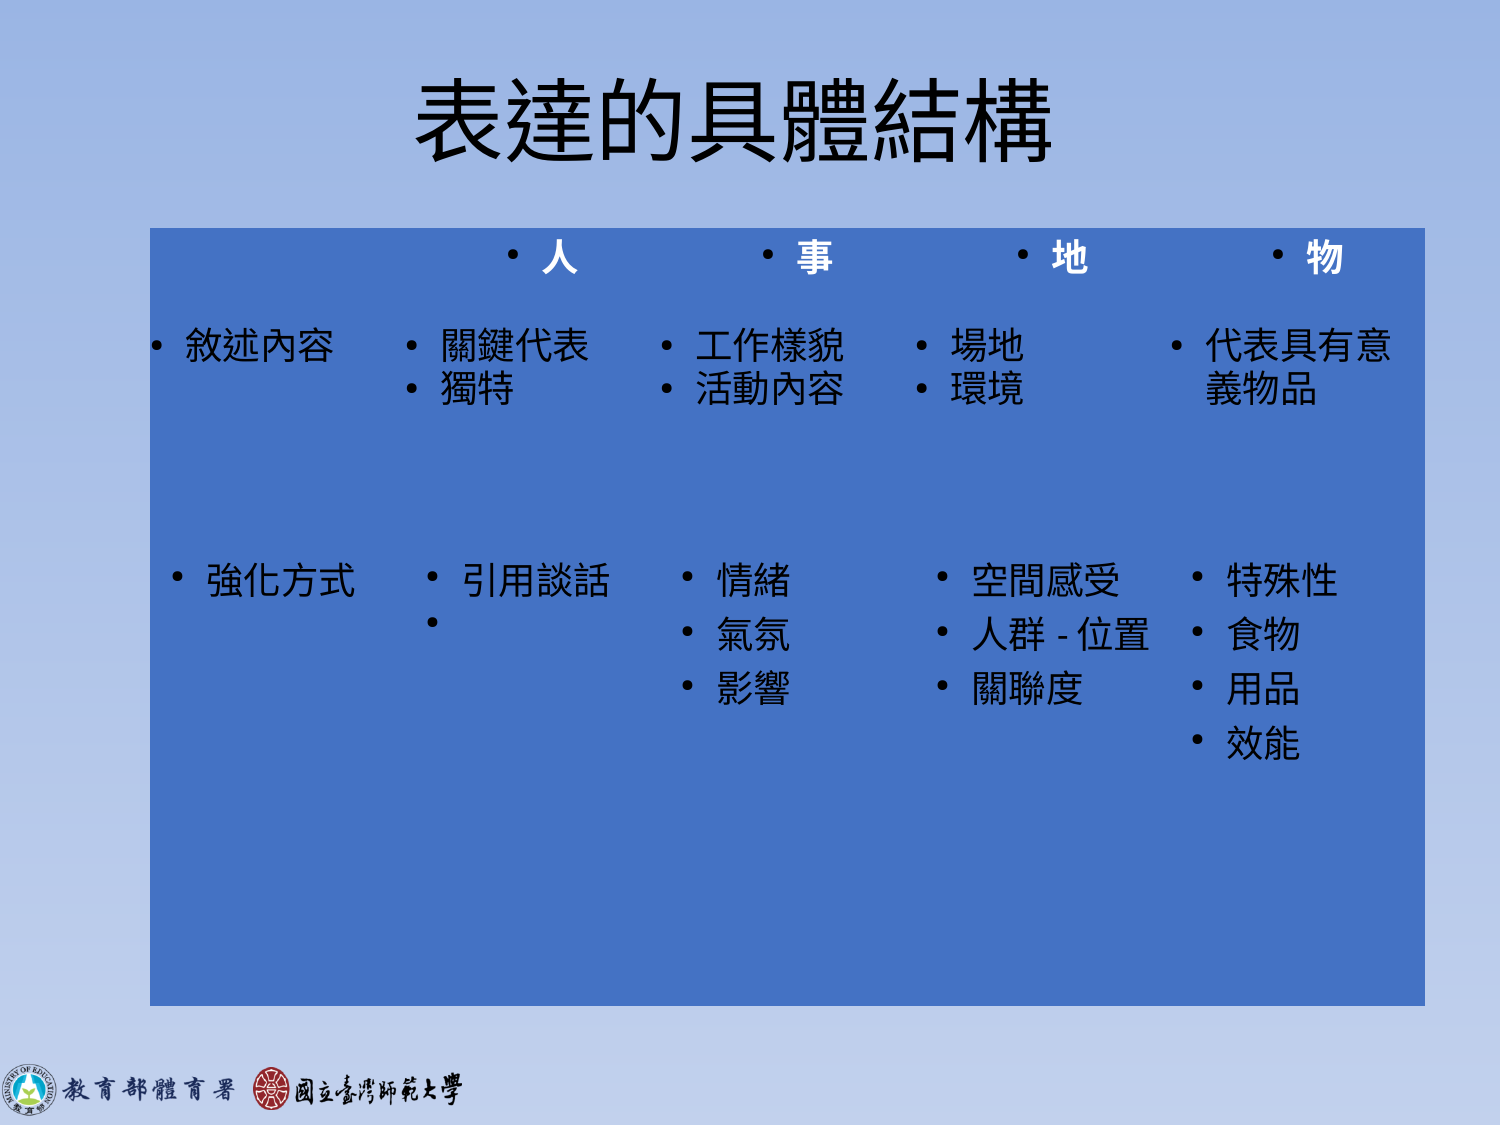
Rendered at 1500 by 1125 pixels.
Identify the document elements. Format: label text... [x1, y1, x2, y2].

table_header 地 [915, 228, 1170, 324]
title 表達的具體結構 [96, 43, 1372, 194]
table_cell 代表具有意義物品 [1170, 324, 1425, 551]
table_header [150, 228, 405, 324]
table_header 物 [1170, 228, 1425, 324]
table_cell 特殊性 食物 用品 效能 [1170, 551, 1425, 777]
table_cell 場地 環境 [915, 324, 1170, 551]
table_header 人 [405, 228, 660, 324]
table_cell 情緒 氣氛 影響 [660, 551, 915, 777]
table_cell 敘述內容 [150, 324, 405, 551]
table_cell 空間感受 人群-位置 關聯度 [915, 551, 1170, 777]
table_cell 強化方式 [150, 551, 405, 777]
table_header 事 [660, 228, 915, 324]
table_cell 工作樣貌 活動內容 [660, 324, 915, 551]
table_cell [150, 777, 1425, 1006]
table_cell 引用談話 [405, 551, 660, 777]
table_cell 關鍵代表 獨特 [405, 324, 660, 551]
